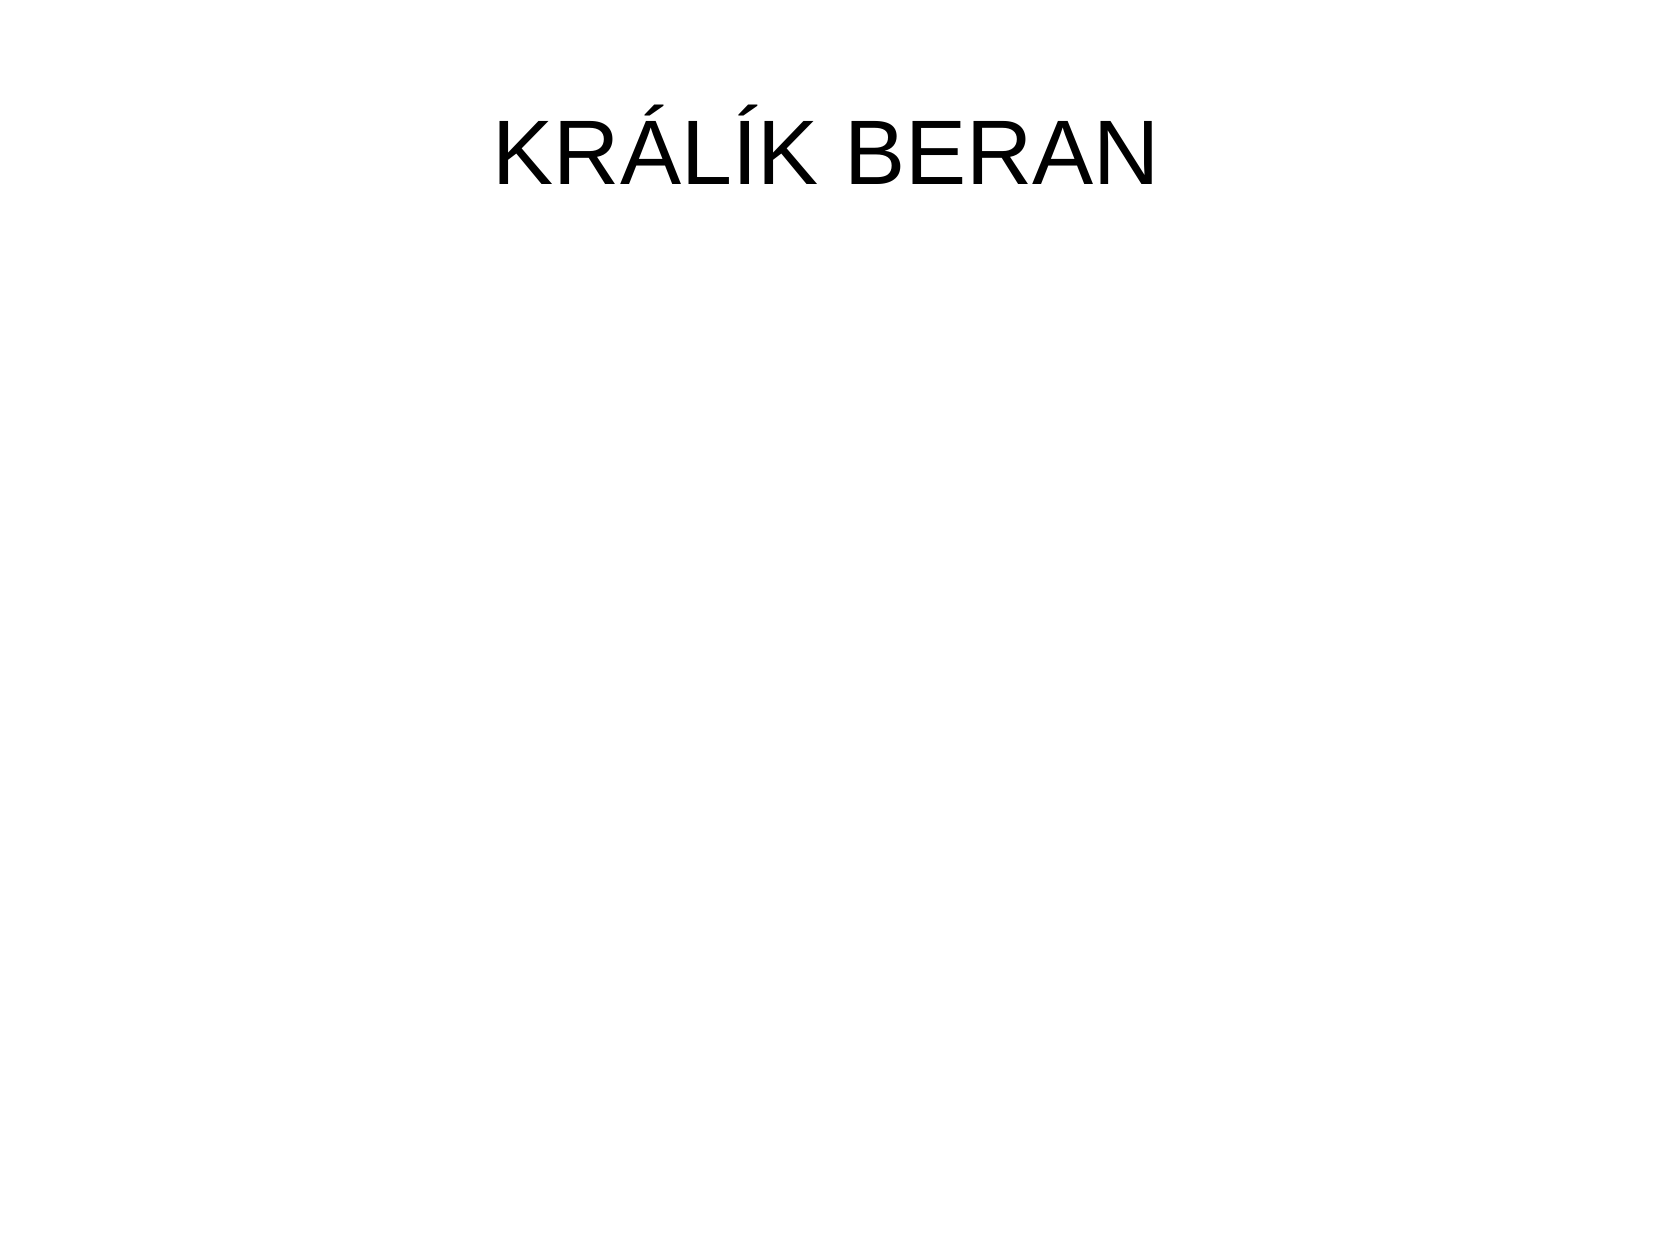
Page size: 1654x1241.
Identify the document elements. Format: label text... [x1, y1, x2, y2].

title KRÁLÍK BERAN [82, 49, 1571, 257]
